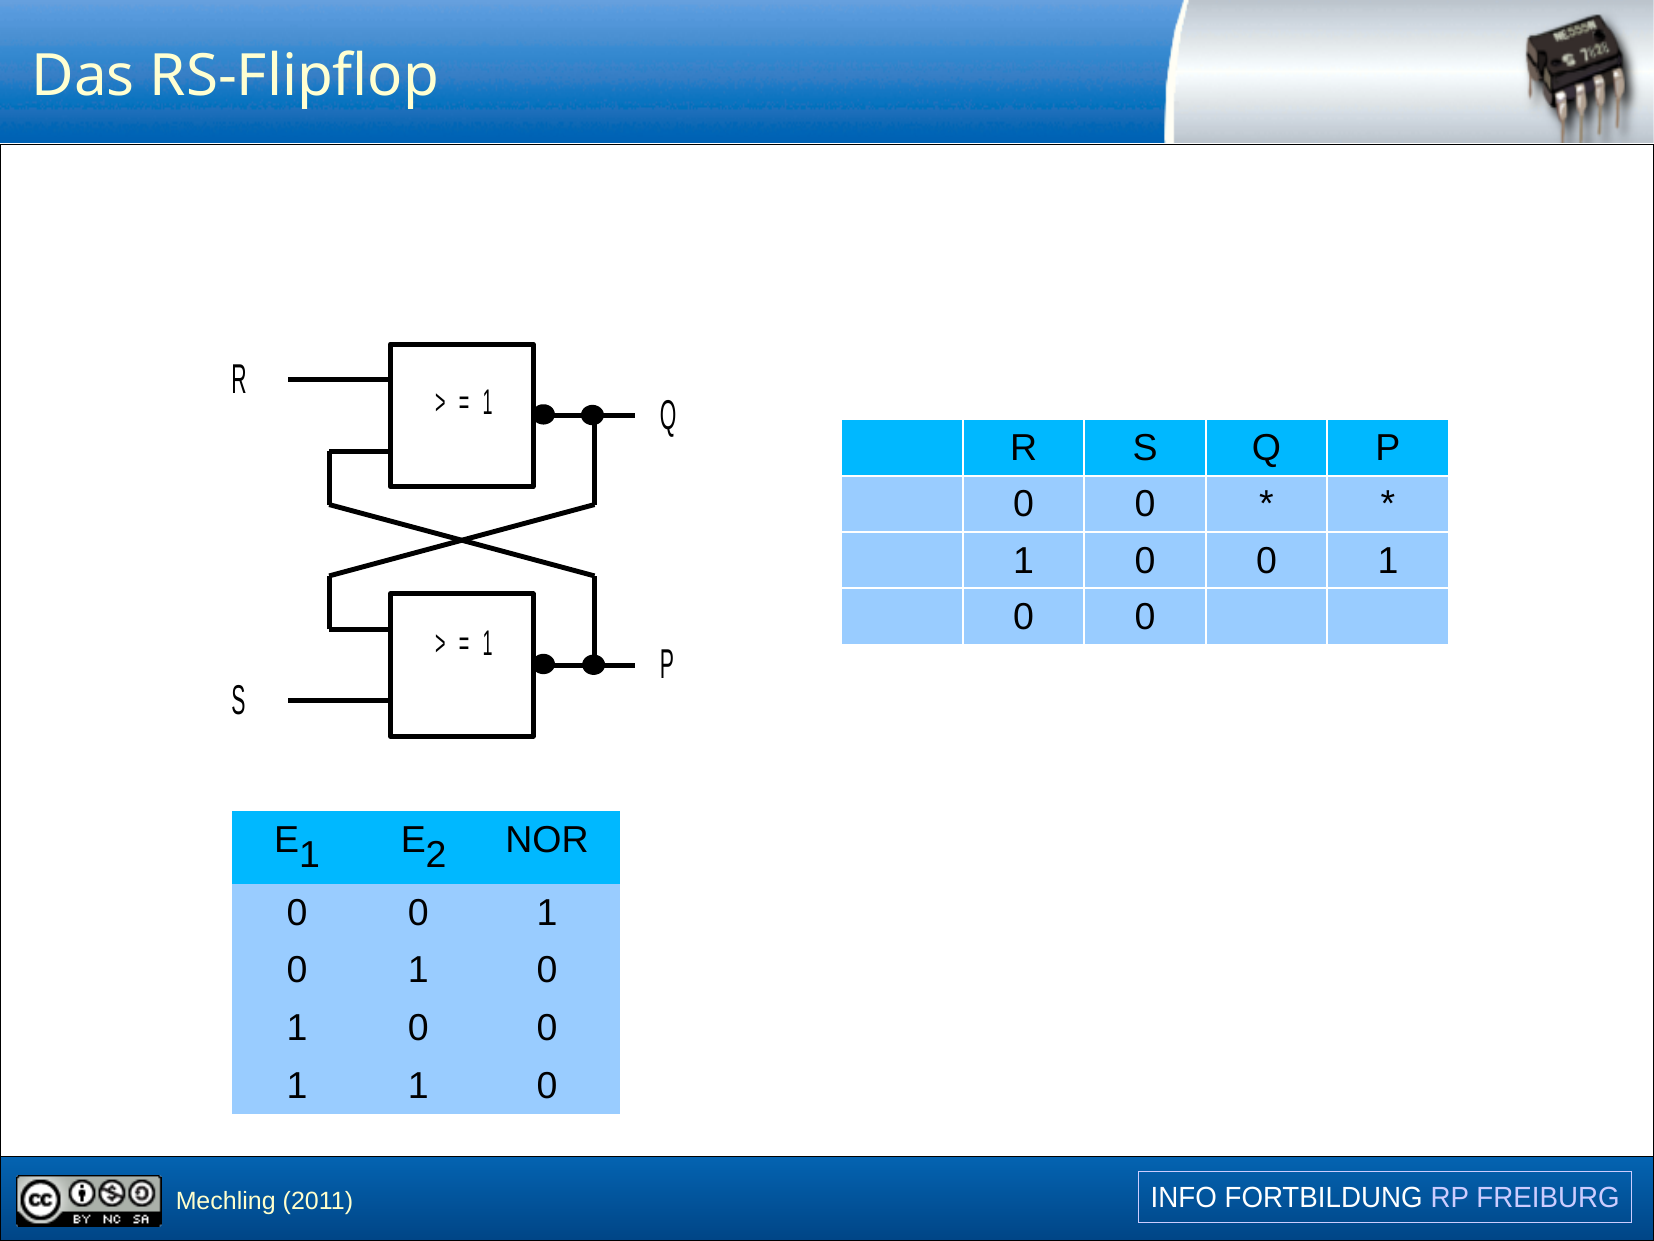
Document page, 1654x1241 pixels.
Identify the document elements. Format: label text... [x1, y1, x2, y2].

table_header S [1085, 420, 1205, 475]
table_cell 1 [964, 533, 1083, 587]
picture [206, 341, 739, 739]
table_header P [1328, 420, 1448, 475]
table_cell 0 [475, 941, 620, 999]
table_cell [842, 477, 962, 531]
table_cell [842, 589, 962, 644]
table_cell 0 [1085, 589, 1205, 644]
picture [0, 0, 1654, 143]
table_header NOR [475, 811, 620, 884]
table_cell * [1328, 477, 1448, 531]
picture [16, 1175, 162, 1227]
table_header Q [1207, 420, 1326, 475]
table_cell 0 [362, 999, 475, 1056]
table_cell 0 [362, 884, 475, 941]
table_cell 0 [475, 1056, 620, 1114]
table_cell 1 [1328, 533, 1448, 587]
table_cell 0 [1207, 533, 1326, 587]
table_cell 0 [232, 884, 362, 941]
table_cell 0 [1085, 533, 1205, 587]
table_cell 0 [1085, 477, 1205, 531]
table_cell * [1207, 477, 1326, 531]
table_cell 1 [362, 941, 475, 999]
table_cell [1207, 589, 1326, 644]
table_cell 1 [475, 884, 620, 941]
table_cell 0 [232, 941, 362, 999]
table_cell [1328, 589, 1448, 644]
table_cell 1 [232, 1056, 362, 1114]
table_cell 1 [362, 1056, 475, 1114]
table_cell 0 [475, 999, 620, 1056]
title Das RS-Flipflop [31, 34, 1151, 112]
table_cell [842, 533, 962, 587]
table_cell 1 [232, 999, 362, 1056]
table_header R [964, 420, 1083, 475]
table_header E1 [232, 811, 362, 884]
table_cell 0 [964, 477, 1083, 531]
table_header [842, 420, 962, 475]
table_header E2 [362, 811, 475, 884]
table_cell 0 [964, 589, 1083, 644]
